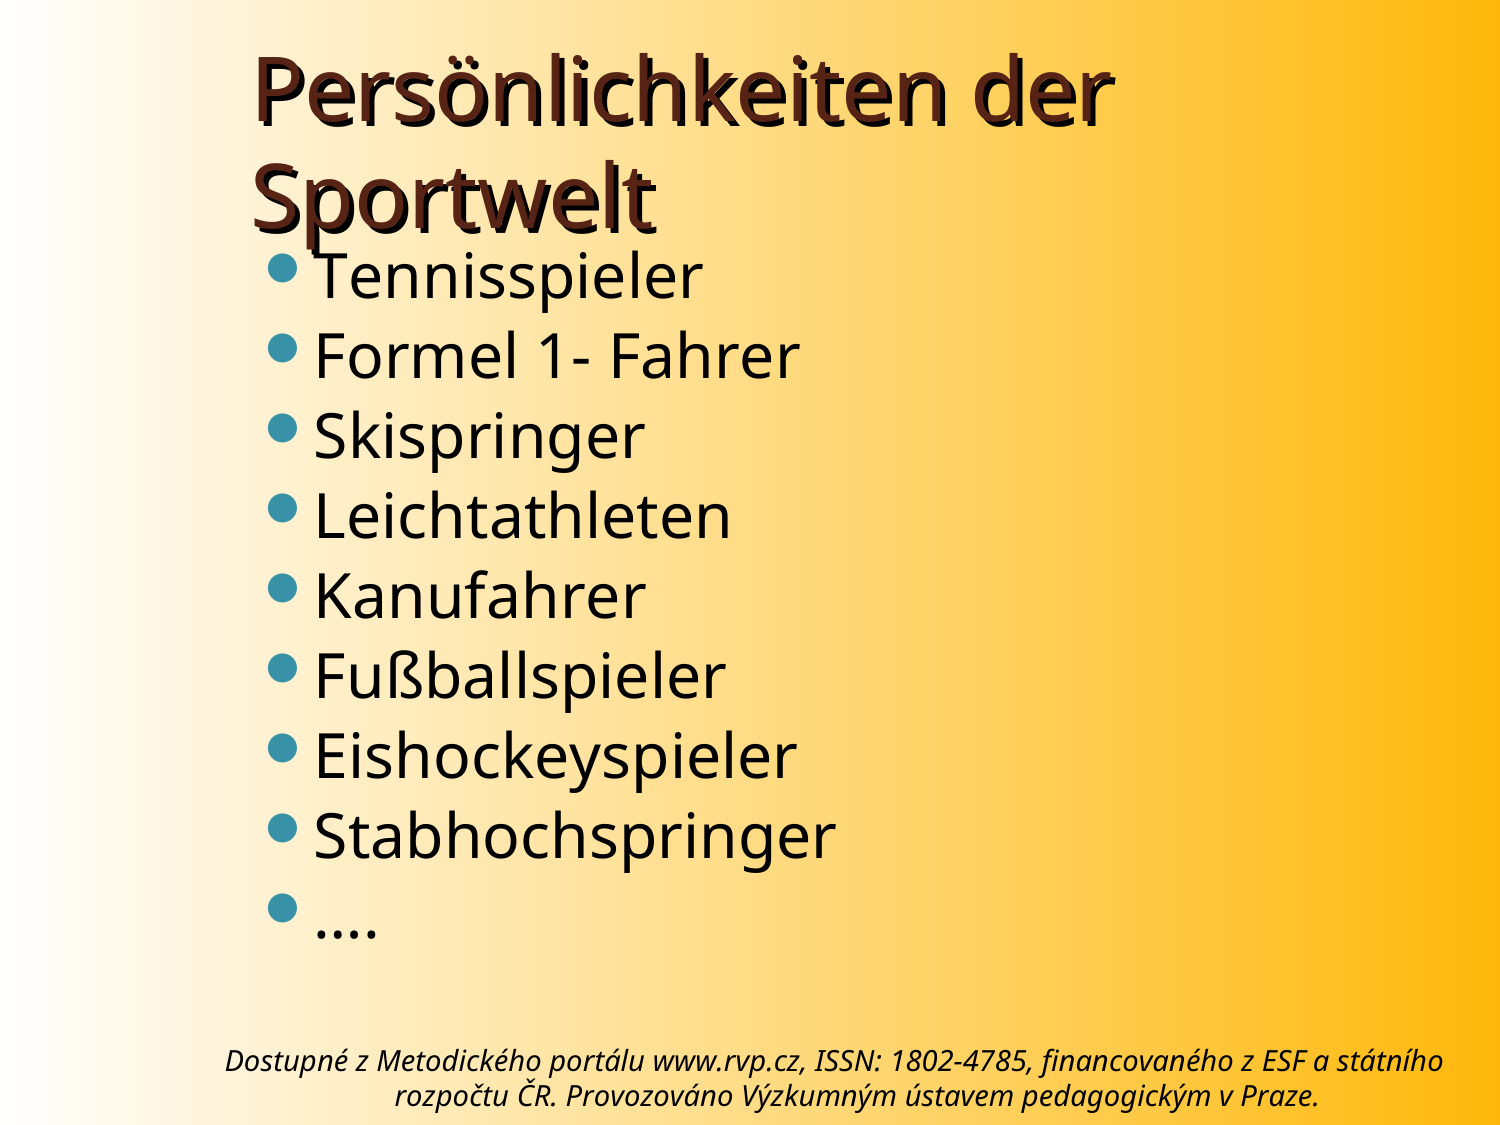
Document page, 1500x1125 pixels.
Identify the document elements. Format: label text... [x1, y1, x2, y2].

text_box Dostupné z Metodického portálu www.rvp.cz, ISSN: 1802-4785, financovaného z ESF a státního rozpočtu ČR. Provozováno Výzkumným ústavem pedagogickým v Praze. [194, 1034, 1462, 1099]
title Persönlichkeiten der Sportwelt [235, 45, 1466, 233]
list Tennisspieler Formel 1- Fahrer Skispringer Leichtathleten Kanufahrer Fußballspieler Eishockeyspieler Stabhochspringer …. [235, 237, 1466, 1026]
